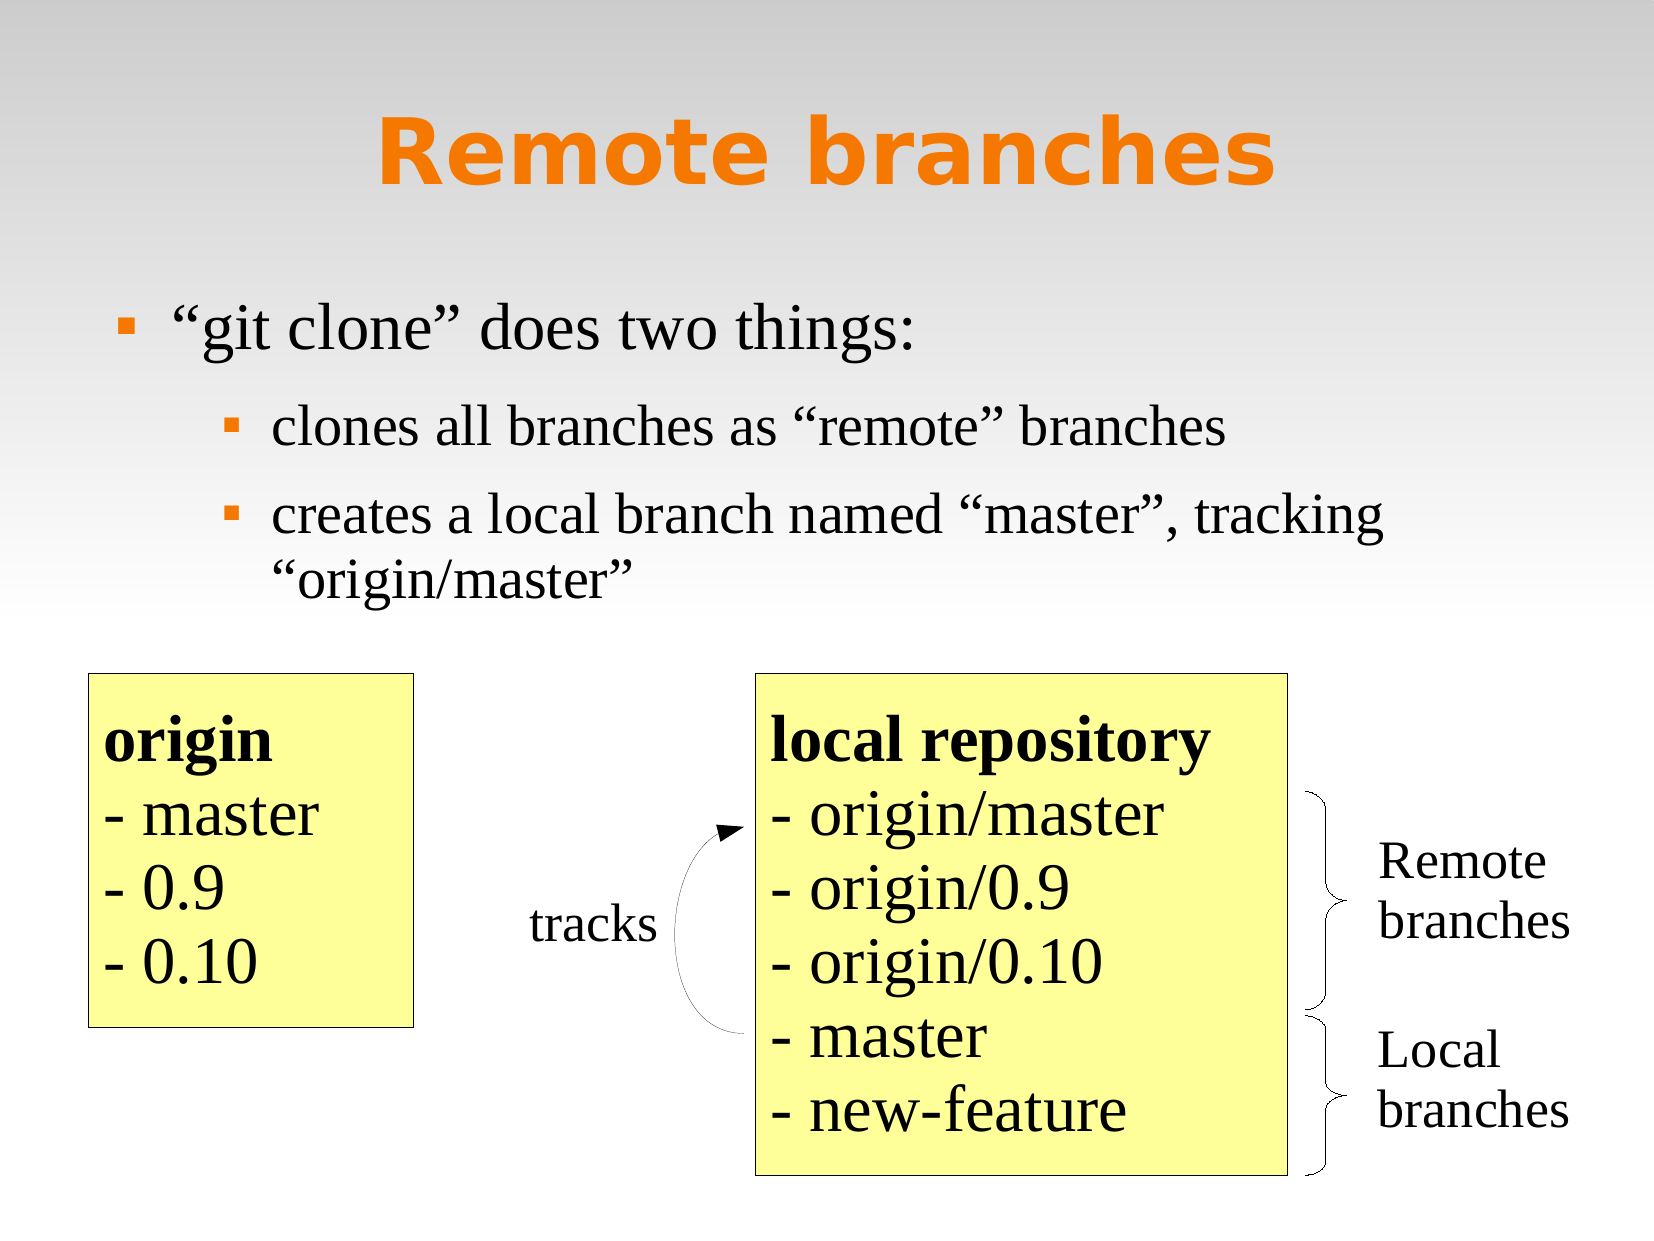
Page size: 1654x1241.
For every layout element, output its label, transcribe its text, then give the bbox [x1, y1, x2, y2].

text_box origin - master - 0.9 - 0.10 [88, 673, 414, 1028]
title Remote branches [82, 56, 1571, 250]
text_box tracks [514, 885, 674, 967]
text_box local repository - origin/master - origin/0.9 - origin/0.10 - master - new-feature [755, 673, 1288, 1176]
list “git clone” does two things: clones all branches as “remote” branches creates a local branch named “master”, tracking “origin/master” [82, 290, 1571, 636]
text_box Local branches [1362, 1012, 1630, 1159]
text_box Remote branches [1364, 822, 1630, 969]
